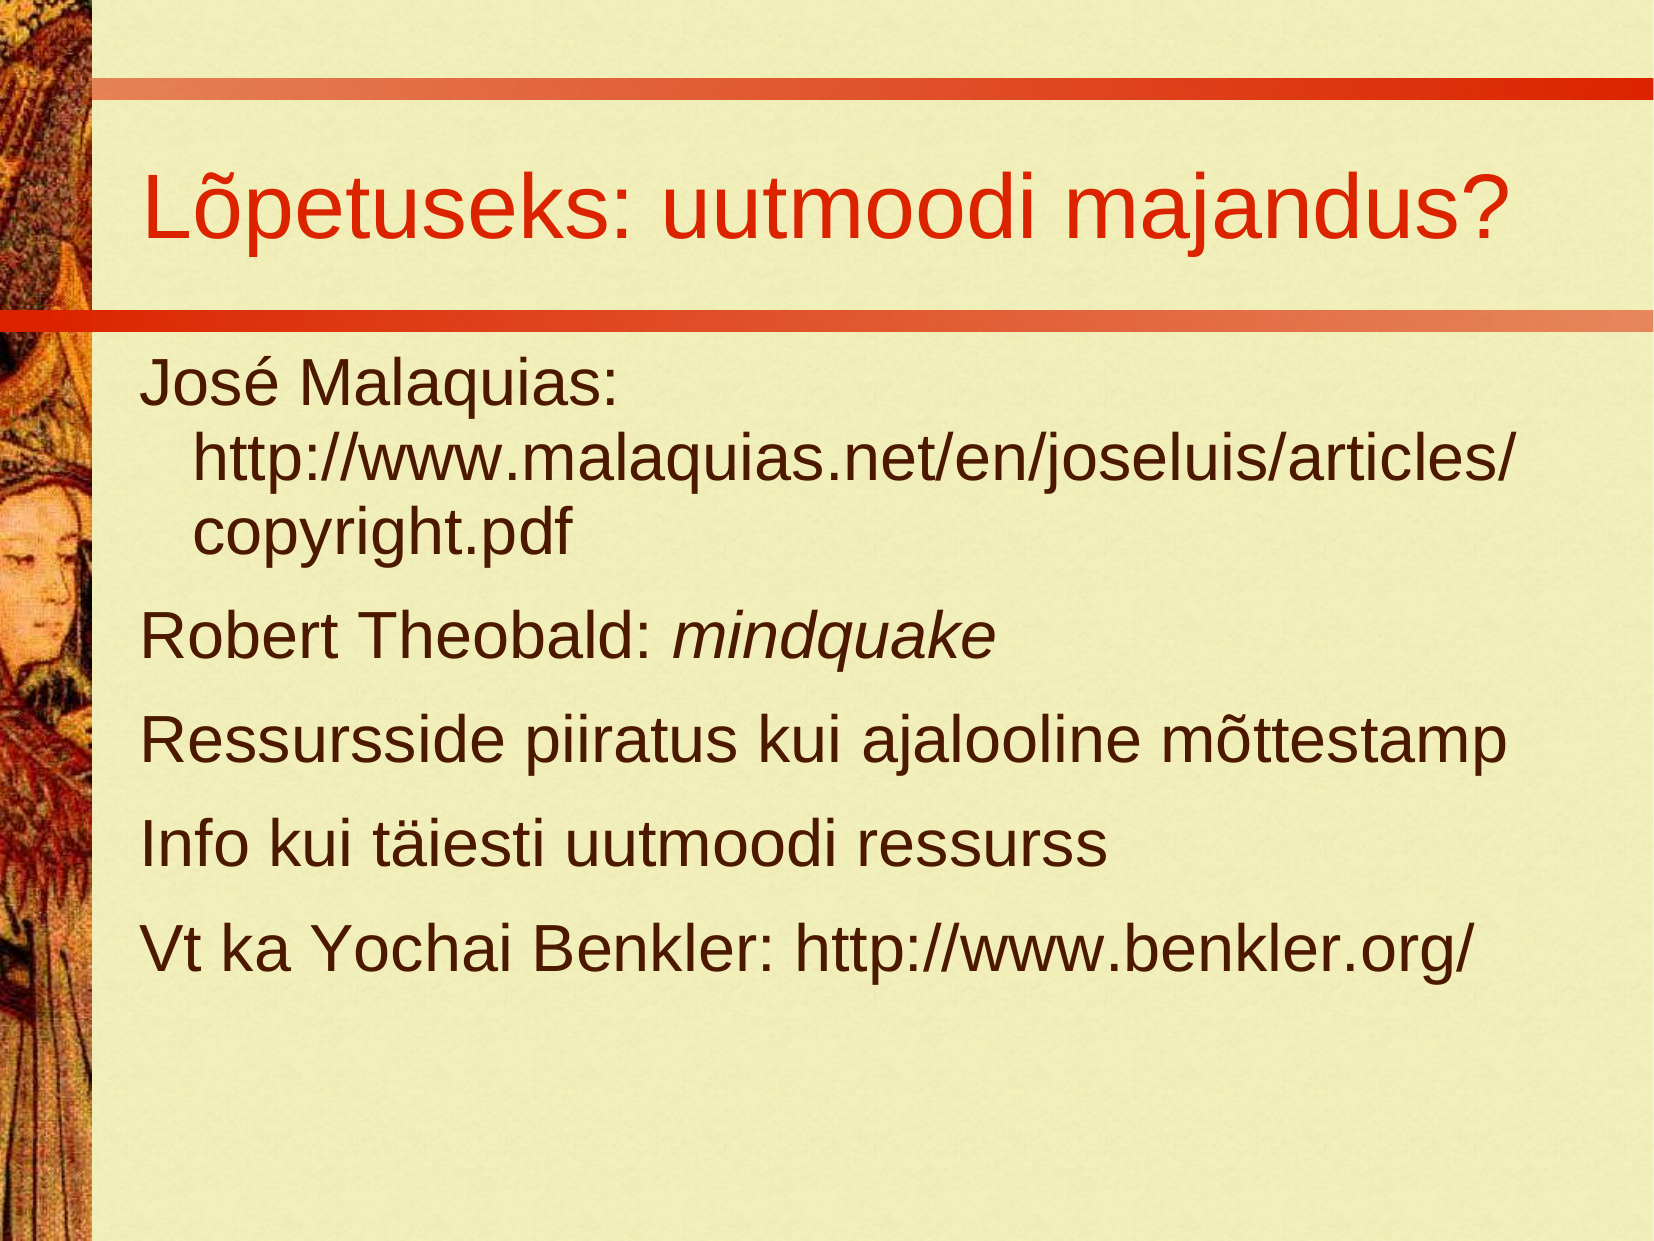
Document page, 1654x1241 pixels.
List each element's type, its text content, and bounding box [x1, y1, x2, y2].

title Lõpetuseks: uutmoodi majandus? [121, 110, 1534, 303]
list José Malaquias: http://www.malaquias.net/en/joseluis/articles/copyright.pdf Robert Theobald: mindquake Ressursside piiratus kui ajalooline mõttestamp Info kui täiesti uutmoodi ressurss Vt ka Yochai Benkler: http://www.benkler.org/ [121, 344, 1534, 1112]
picture [0, 332, 1654, 1241]
picture [0, 0, 1654, 310]
